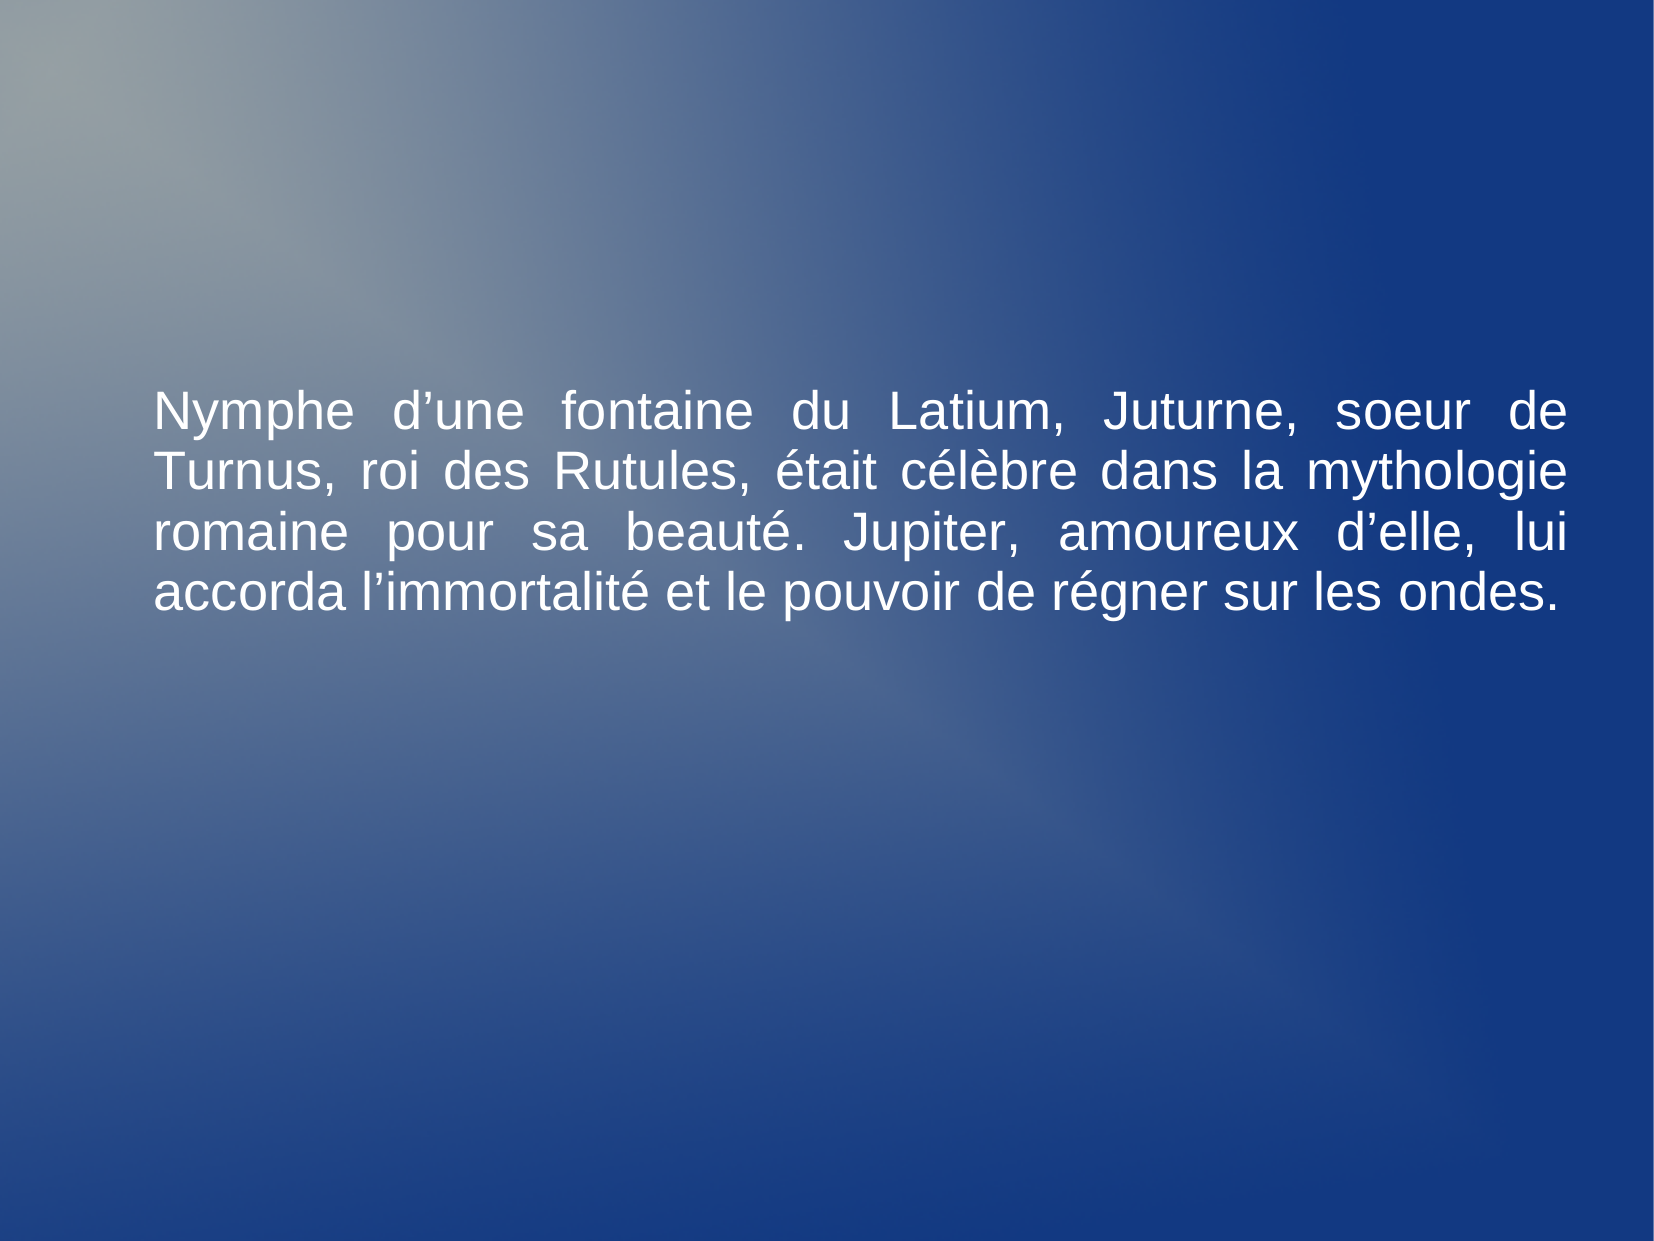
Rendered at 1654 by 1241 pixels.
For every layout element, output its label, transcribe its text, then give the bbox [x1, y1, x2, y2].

picture [0, 0, 1654, 1241]
list Nymphe d’une fontaine du Latium, Juturne, soeur de Turnus, roi des Rutules, était célèbre dans la mythologie romaine pour sa beauté. Jupiter, amoureux d’elle, lui accorda l’immortalité et le pouvoir de régner sur les ondes. [82, 290, 1571, 1109]
